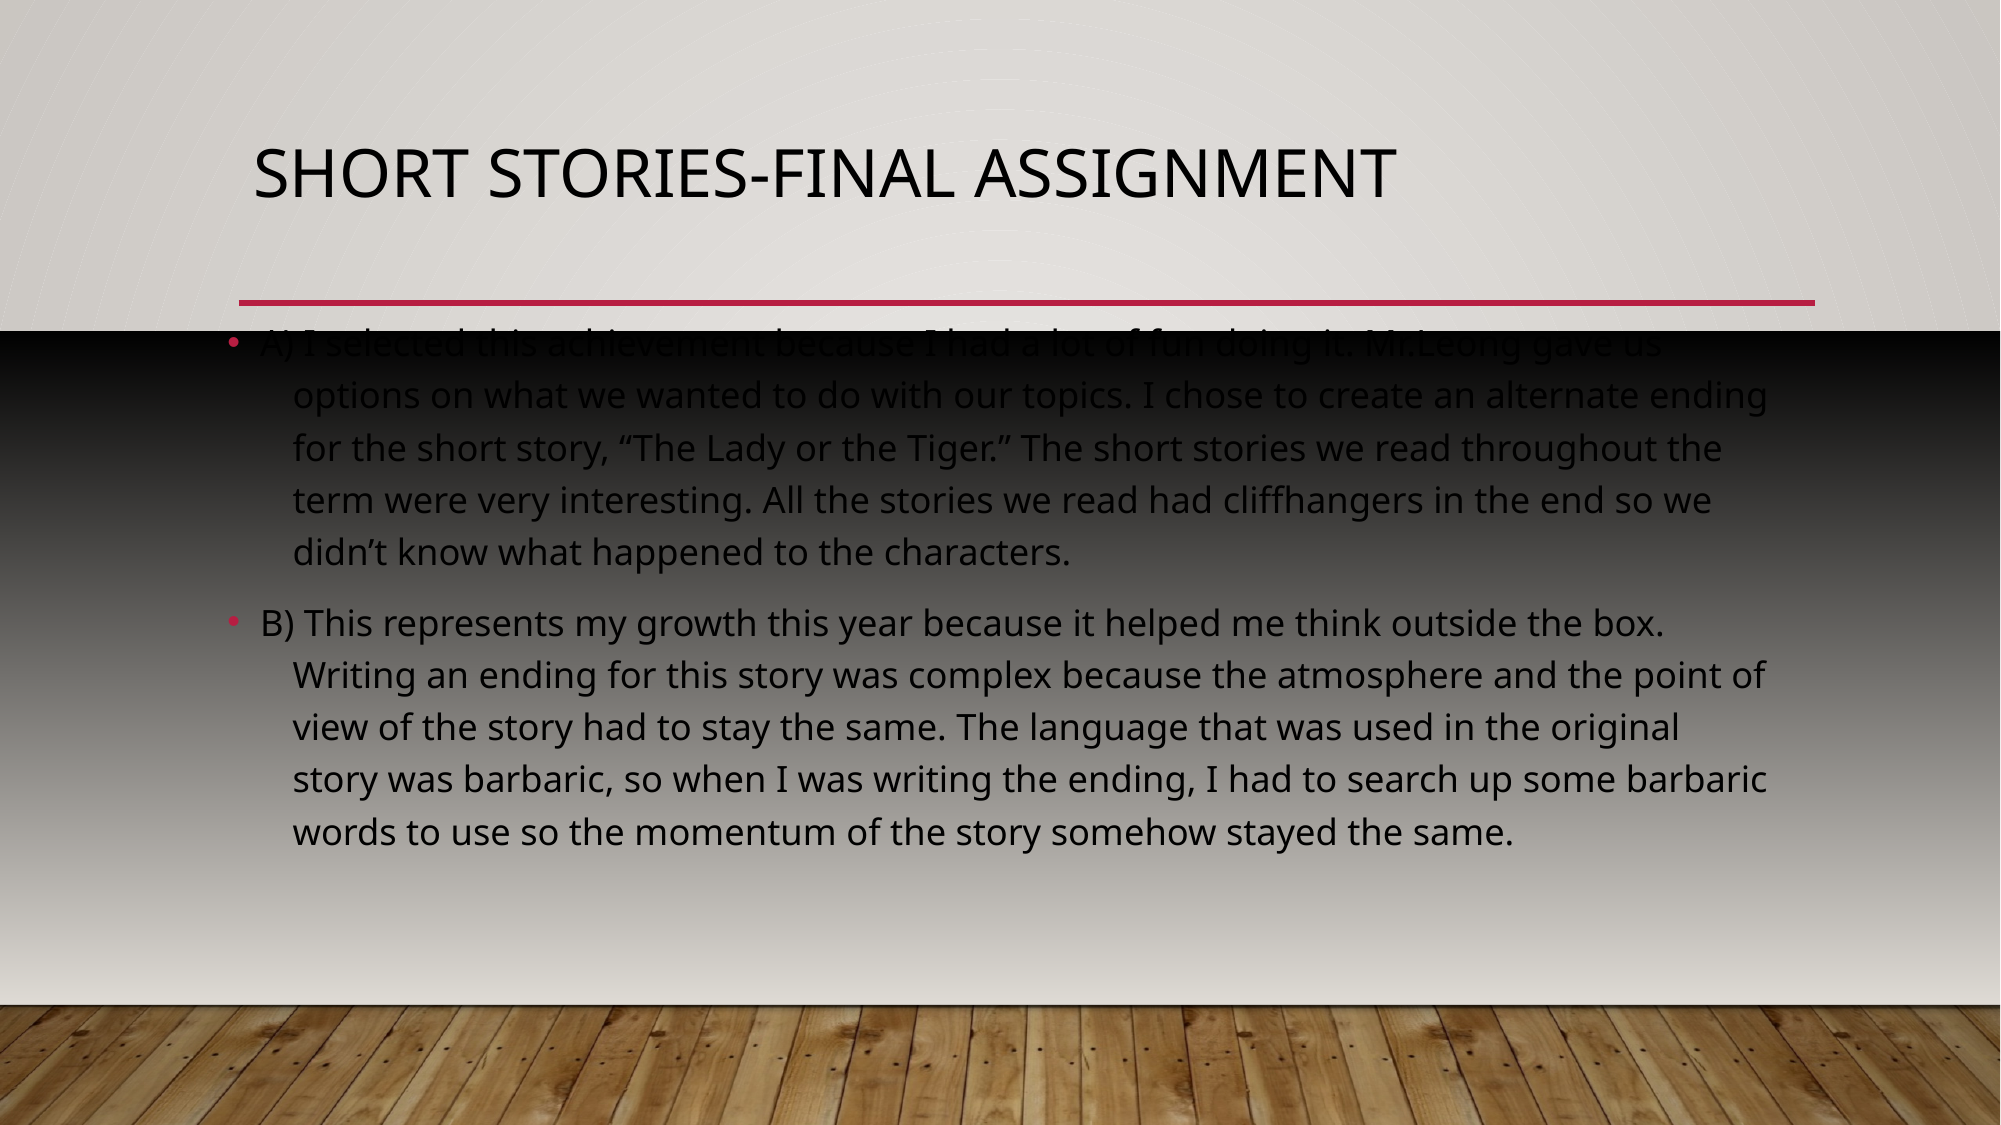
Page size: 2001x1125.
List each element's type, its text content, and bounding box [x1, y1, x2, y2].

title Short stories-Final assignment [238, 131, 1814, 305]
list A) I selected this achievement because I had a lot of fun doing it. Mr.Leong gave us options on what we wanted to do with our topics. I chose to create an alternate ending for the short story, “The Lady or the Tiger.” The short stories we read throughout the term were very interesting. All the stories we read had cliffhangers in the end so we didn’t know what happened to the characters. B) This represents my growth this year because it helped me think outside the box. Writing an ending for this story was complex because the atmosphere and the point of view of the story had to stay the same. The language that was used in the original story was barbaric, so when I was writing the ending, I had to search up some barbaric words to use so the momentum of the story somehow stayed the same. [212, 304, 1788, 871]
